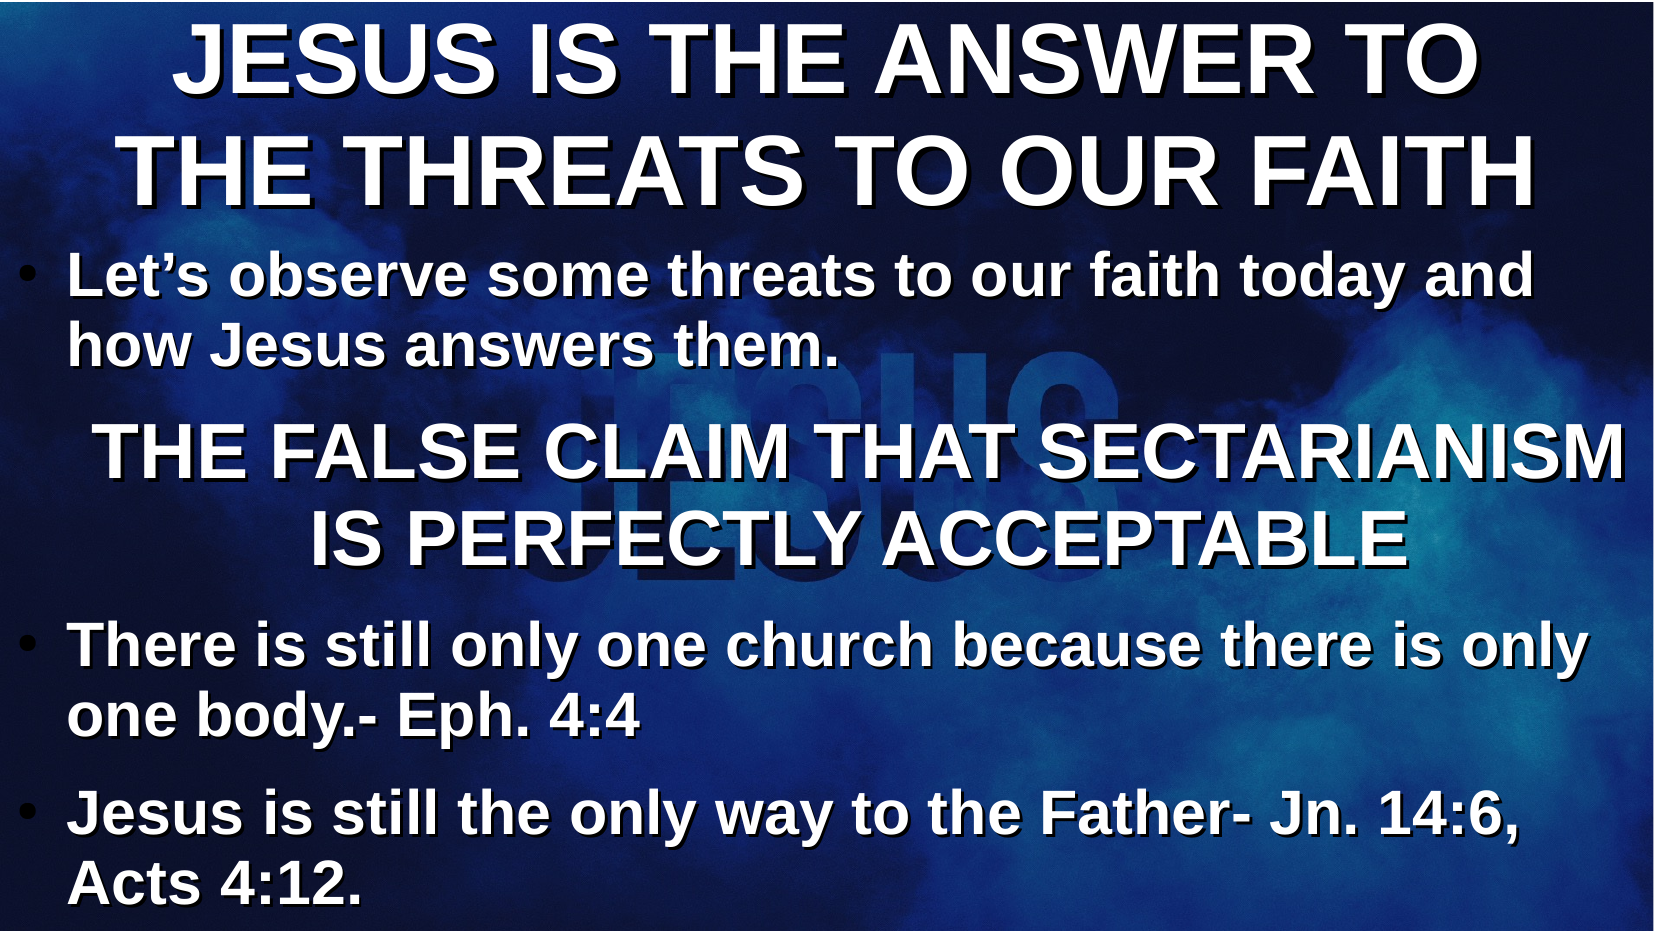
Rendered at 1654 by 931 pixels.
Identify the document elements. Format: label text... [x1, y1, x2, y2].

title JESUS IS THE ANSWER TO THE THREATS TO OUR FAITH [82, 2, 1571, 227]
list Let’s observe some threats to our faith today and how Jesus answers them. THE FALSE CLAIM THAT SECTARIANISM IS PERFECTLY ACCEPTABLE There is still only one church because there is only one body.- Eph. 4:4 Jesus is still the only way to the Father- Jn. 14:6, Acts 4:12. [0, 240, 1654, 931]
picture [0, 2, 1654, 240]
